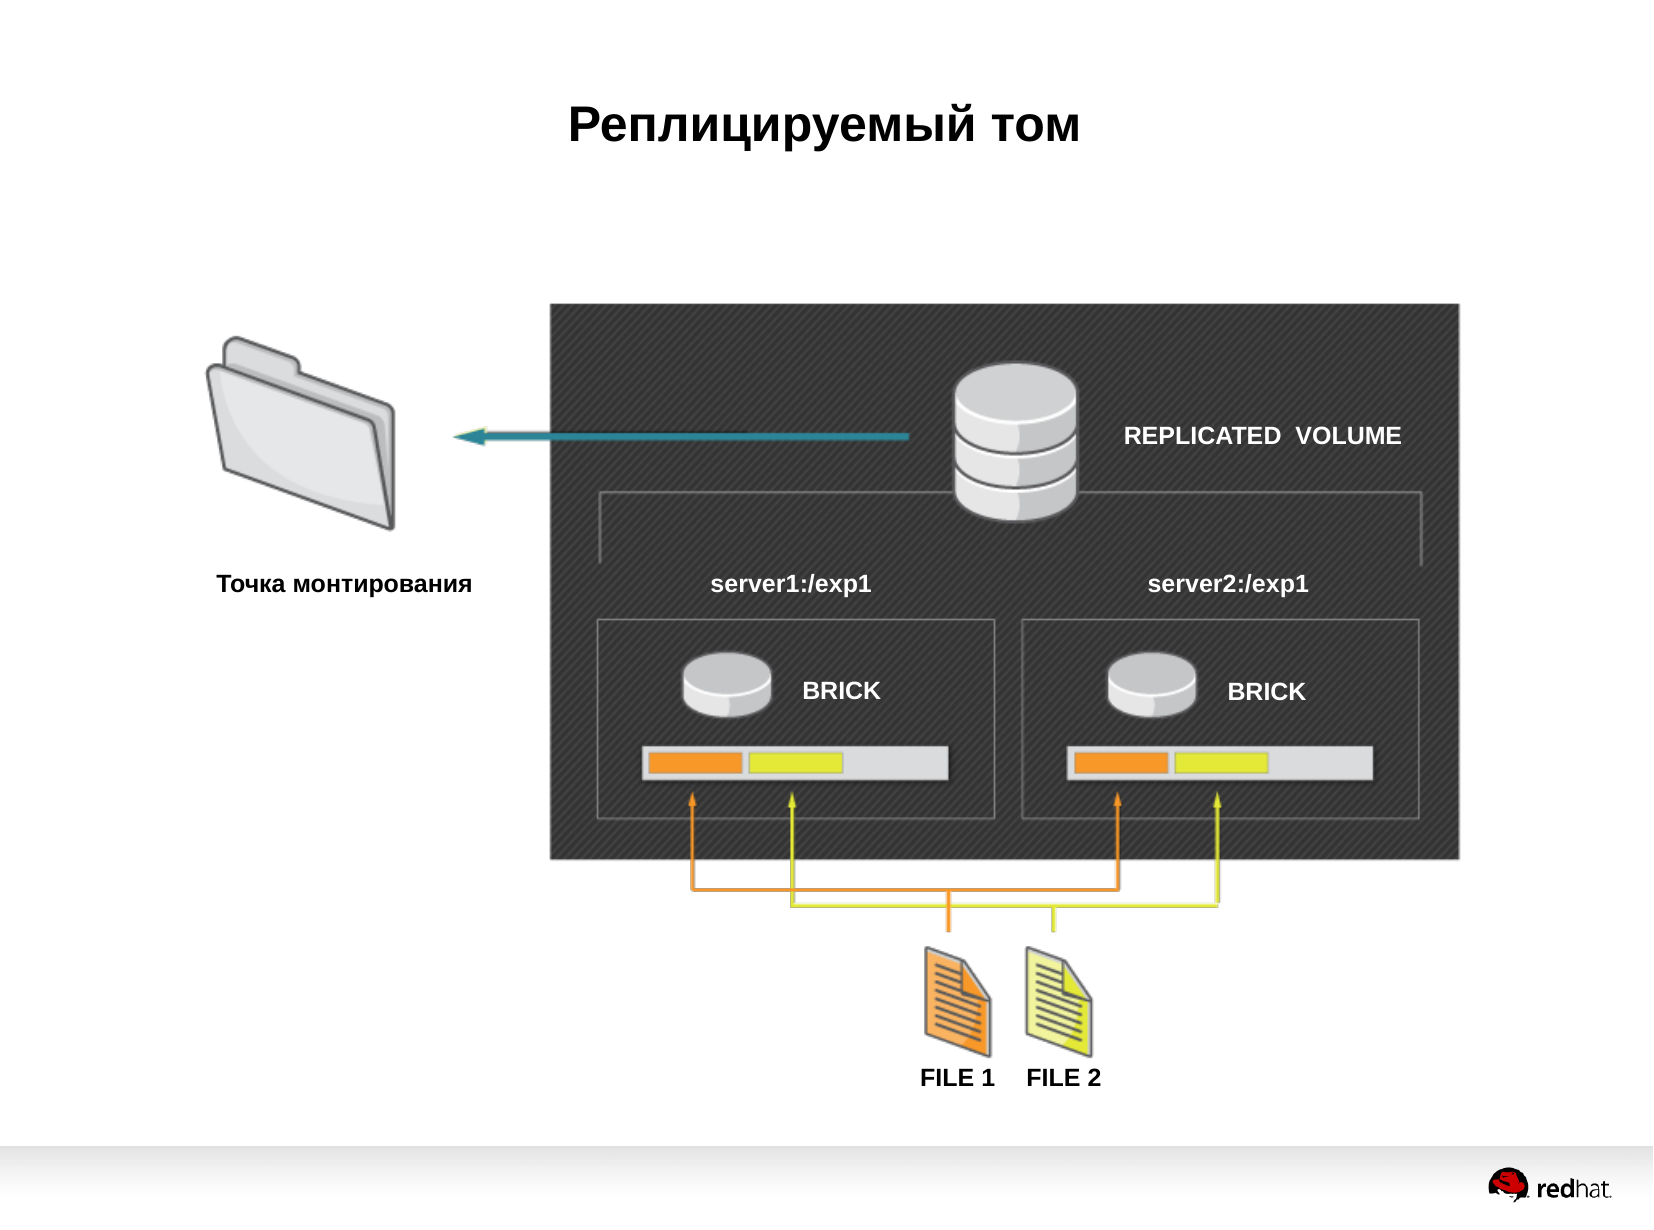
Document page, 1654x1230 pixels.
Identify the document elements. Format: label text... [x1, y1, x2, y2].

text_box FILE 2 [1011, 1056, 1117, 1099]
text_box FILE 1 [905, 1055, 1011, 1099]
text_box BRICK [787, 669, 897, 713]
text_box Точка монтирования [201, 562, 488, 605]
picture [0, 0, 1653, 1230]
text_box server1:/exp1 [695, 562, 888, 605]
text_box REPLICATED VOLUME [1109, 414, 1418, 458]
text_box Реплицируемый том [150, 89, 1500, 160]
text_box BRICK [1212, 670, 1322, 713]
text_box server2:/exp1 [1132, 562, 1325, 605]
